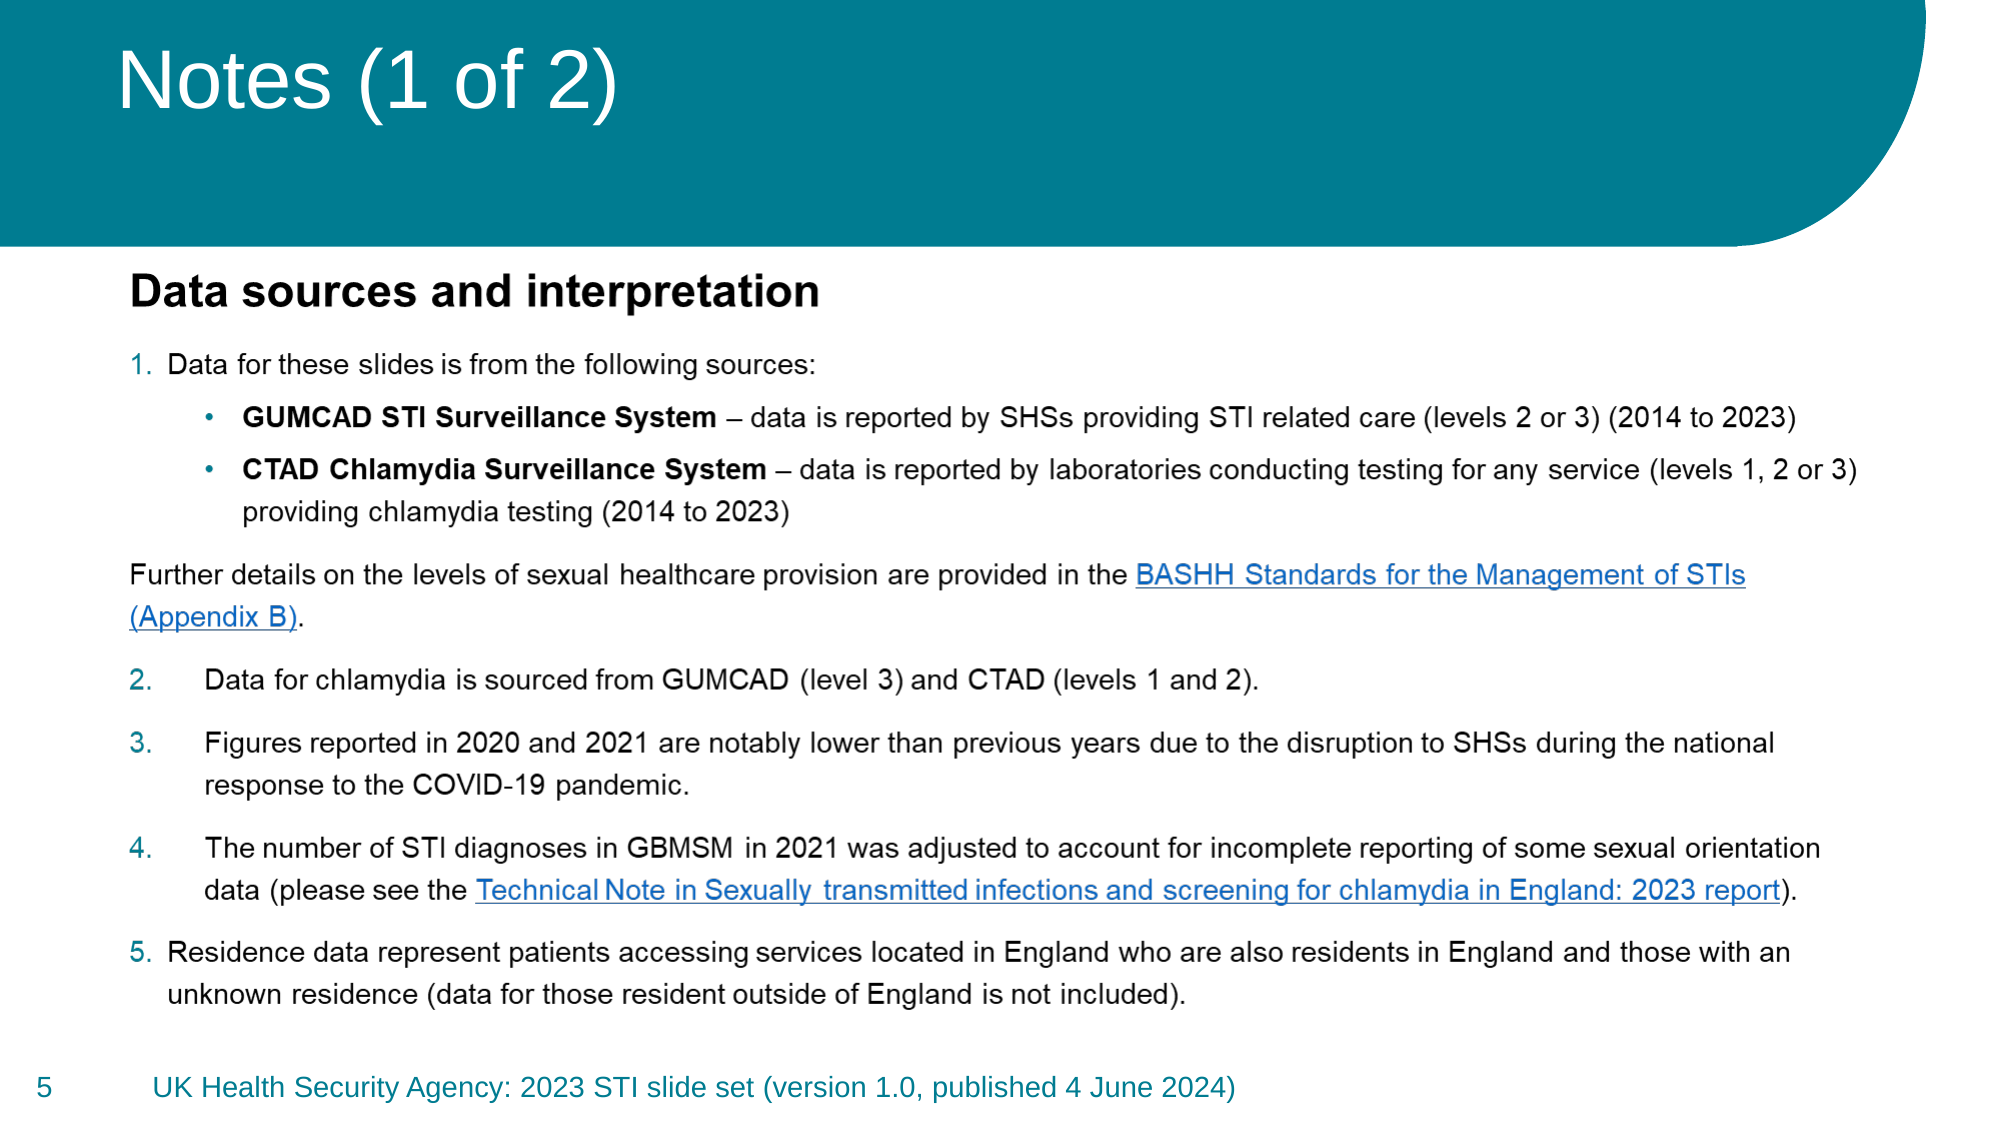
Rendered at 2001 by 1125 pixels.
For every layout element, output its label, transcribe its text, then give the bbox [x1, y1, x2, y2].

picture [101, 248, 1884, 1125]
text_box [21, 1056, 101, 1117]
title Notes (1 of 2) [101, 29, 1747, 189]
